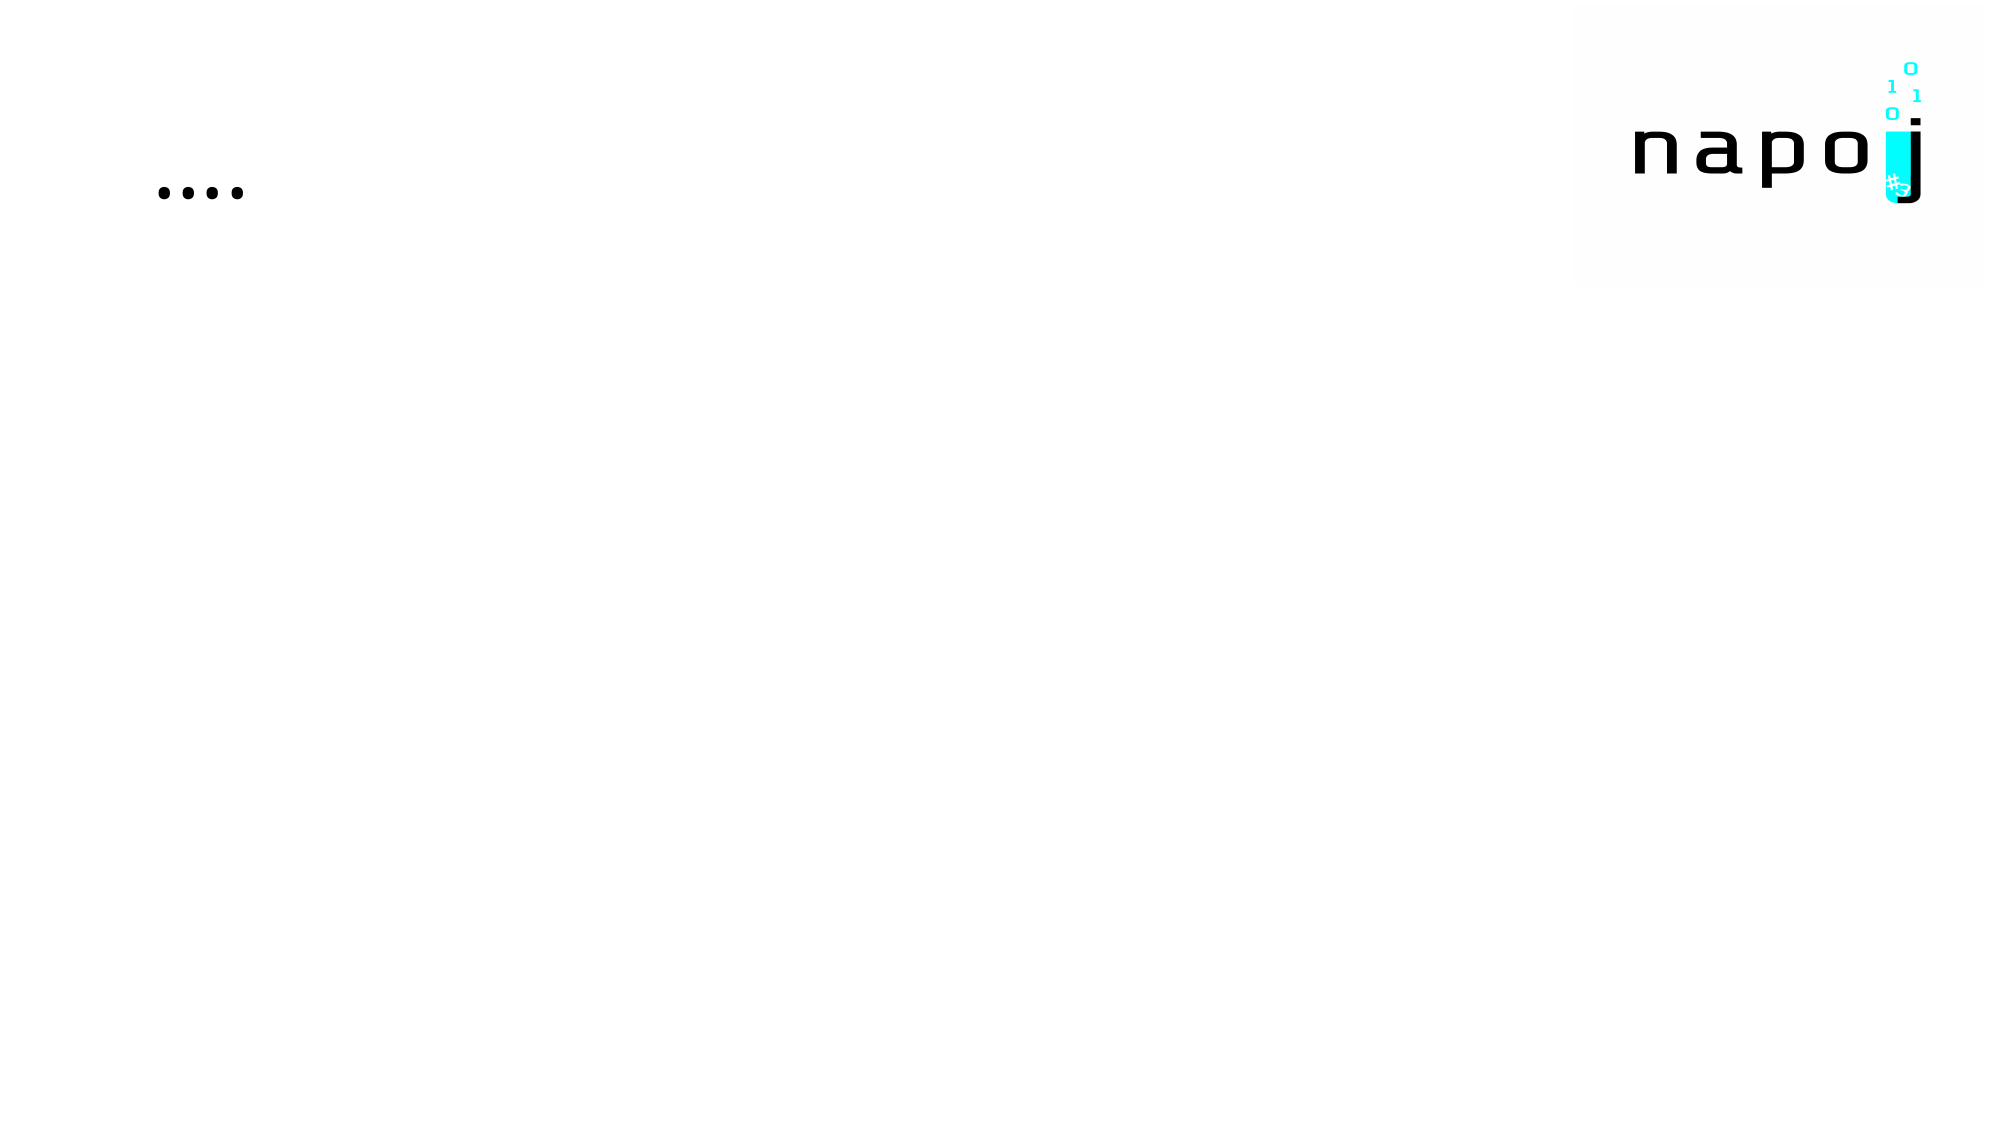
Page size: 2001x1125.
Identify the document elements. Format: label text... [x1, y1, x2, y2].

title …. [137, 59, 1863, 278]
